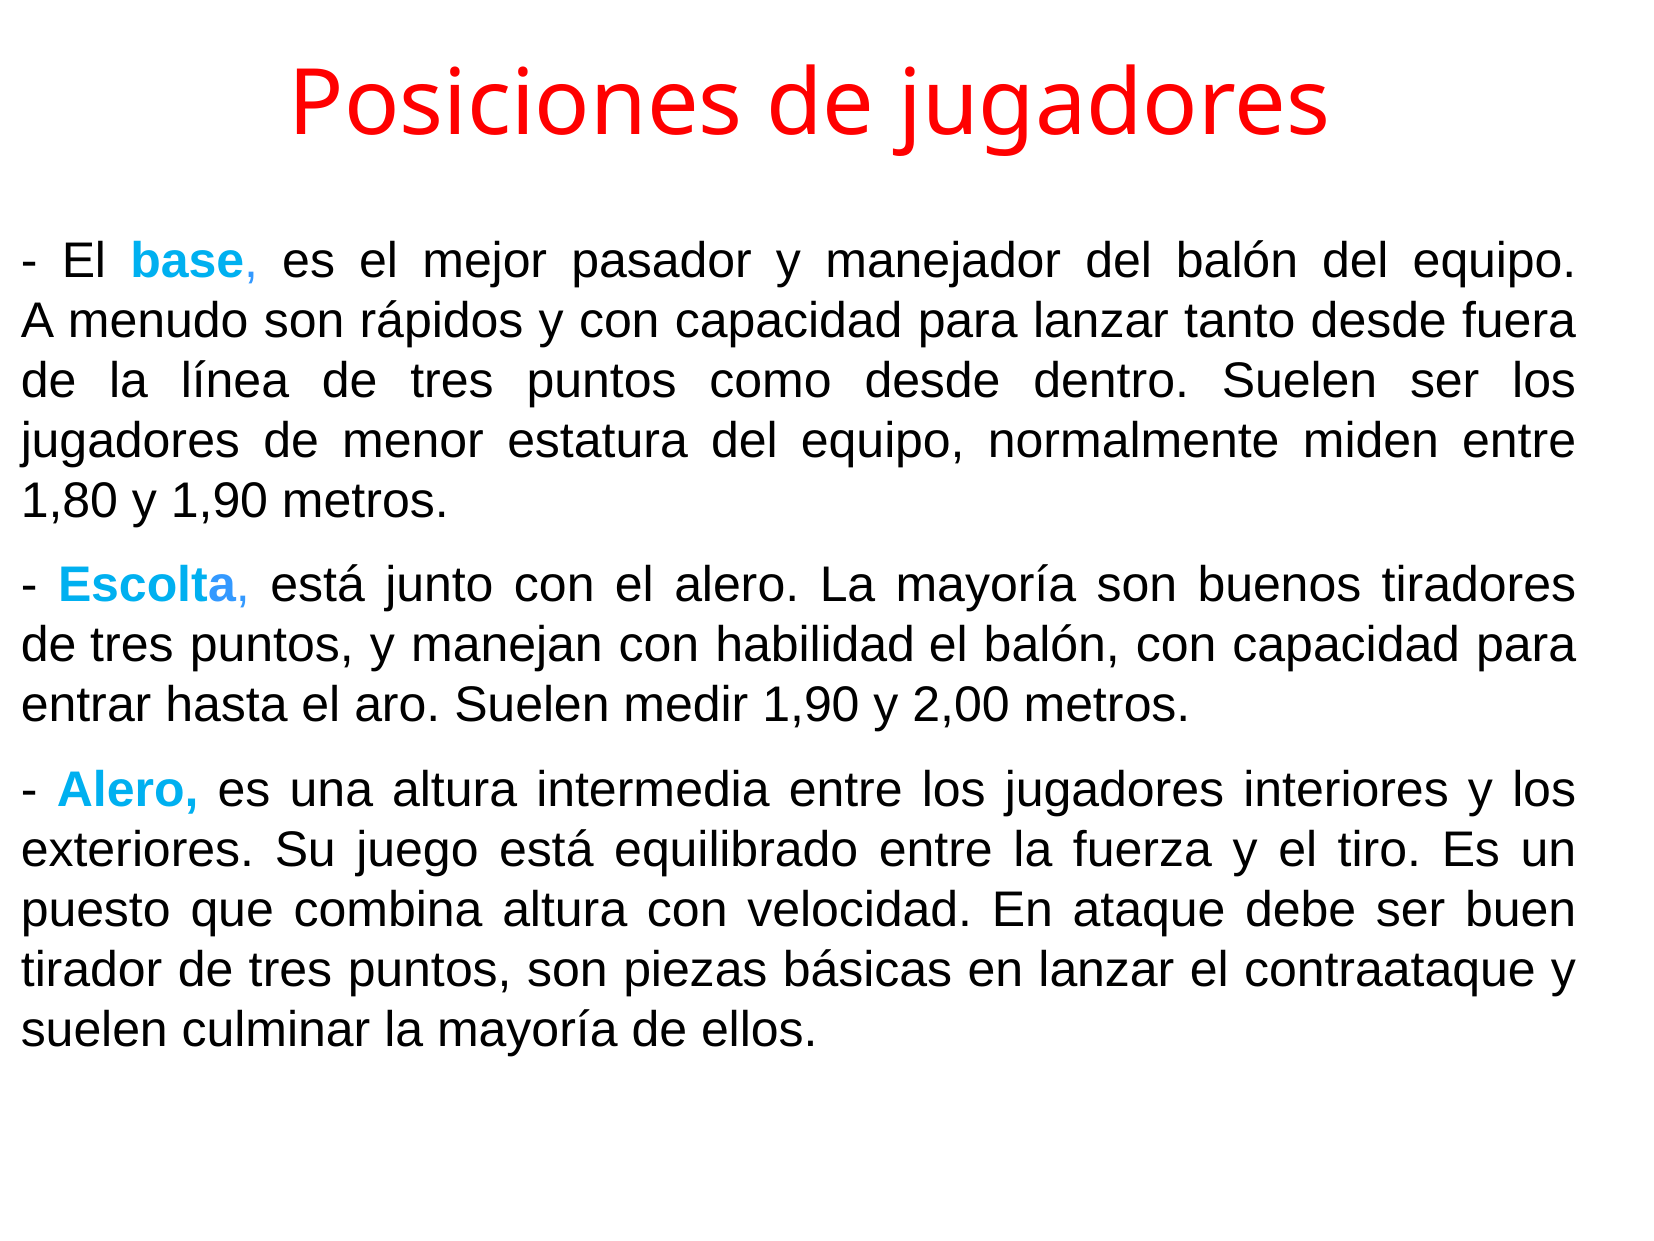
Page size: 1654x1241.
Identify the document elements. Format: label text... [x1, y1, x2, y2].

title Posiciones de jugadores [66, 42, 1555, 154]
text_box - El base, es el mejor pasador y manejador del balón del equipo. A menudo son rápidos y con capacidad para lanzar tanto desde fuera de la línea de tres puntos como desde dentro. Suelen ser los jugadores de menor estatura del equipo, normalmente miden entre 1,80 y 1,90 metros. - Escolta, está junto con el alero. La mayoría son buenos tiradores de tres puntos, y manejan con habilidad el balón, con capacidad para entrar hasta el aro. Suelen medir 1,90 y 2,00 metros. - Alero, es una altura intermedia entre los jugadores interiores y los exteriores. Su juego está equilibrado entre la fuerza y el tiro. Es un puesto que combina altura con velocidad. En ataque debe ser buen tirador de tres puntos, son piezas básicas en lanzar el contraataque y suelen culminar la mayoría de ellos. [6, 220, 1614, 1064]
